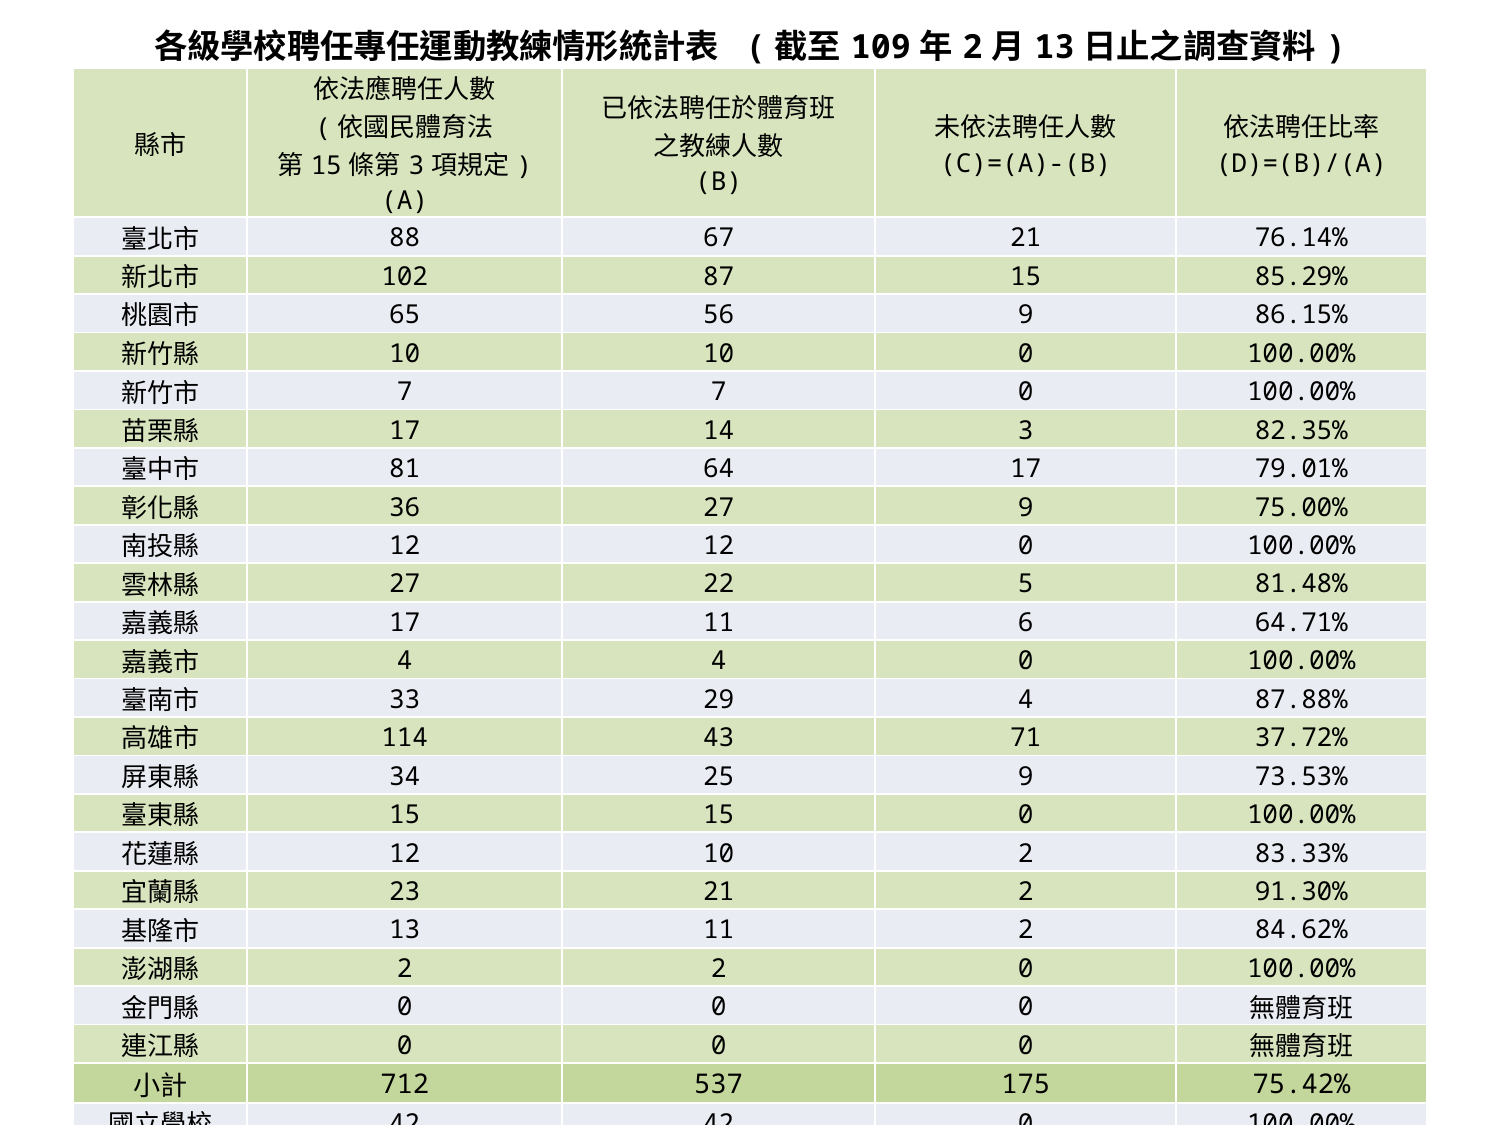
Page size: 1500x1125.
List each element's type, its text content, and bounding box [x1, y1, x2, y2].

table_cell 537 [563, 1064, 874, 1102]
table_cell 67 [563, 218, 874, 255]
table_cell 88 [248, 218, 561, 255]
table_cell 嘉義市 [74, 641, 246, 678]
table_cell 102 [248, 257, 561, 293]
table_cell 0 [876, 333, 1175, 370]
table_cell 0 [248, 1025, 561, 1062]
table_cell 12 [563, 526, 874, 562]
table_cell 0 [876, 372, 1175, 409]
table_cell 100.00% [1177, 333, 1426, 370]
table_cell 12 [248, 833, 561, 870]
table_cell 9 [876, 295, 1175, 332]
table_cell 雲林縣 [74, 564, 246, 601]
table_cell 91.30% [1177, 872, 1426, 908]
table_cell 34 [248, 756, 561, 793]
table_cell 0 [248, 987, 561, 1024]
table_cell 37.72% [1177, 718, 1426, 755]
table_cell 小計 [74, 1064, 246, 1102]
table_cell 15 [248, 795, 561, 831]
table_cell 9 [876, 487, 1175, 524]
table_cell 100.00% [1177, 372, 1426, 409]
table_cell 0 [563, 1025, 874, 1062]
table_cell 712 [248, 1064, 561, 1102]
table_cell 75.00% [1177, 487, 1426, 524]
table_cell 0 [876, 526, 1175, 562]
table_cell 65 [248, 295, 561, 332]
table_cell 已依法聘任於體育班 之教練人數 (B) [563, 69, 874, 216]
table_cell 21 [563, 872, 874, 908]
table_cell 5 [876, 564, 1175, 601]
table_cell 25 [563, 756, 874, 793]
table_cell 7 [563, 372, 874, 409]
table_cell 金門縣 [74, 987, 246, 1024]
table_cell 0 [876, 949, 1175, 985]
table_cell 17 [248, 603, 561, 639]
table_cell 連江縣 [74, 1025, 246, 1062]
table_cell 澎湖縣 [74, 949, 246, 985]
table_cell 0 [563, 987, 874, 1024]
table_cell 屏東縣 [74, 756, 246, 793]
table_cell 桃園市 [74, 295, 246, 332]
table_cell 21 [876, 218, 1175, 255]
table_cell 27 [563, 487, 874, 524]
table_cell 84.62% [1177, 910, 1426, 947]
table_cell 73.53% [1177, 756, 1426, 793]
table_cell 17 [876, 449, 1175, 485]
table_cell 國立學校 [74, 1104, 246, 1125]
table_cell 宜蘭縣 [74, 872, 246, 908]
table_cell 新竹縣 [74, 333, 246, 370]
table_cell 22 [563, 564, 874, 601]
table_cell 12 [248, 526, 561, 562]
table_cell 10 [563, 333, 874, 370]
table_cell 29 [563, 679, 874, 716]
table_cell 81 [248, 449, 561, 485]
table_cell 6 [876, 603, 1175, 639]
table_cell 4 [876, 679, 1175, 716]
table_cell 42 [563, 1104, 874, 1125]
table_cell 高雄市 [74, 718, 246, 755]
table_cell 2 [876, 872, 1175, 908]
table_cell 0 [876, 641, 1175, 678]
table_cell 33 [248, 679, 561, 716]
table_cell 79.01% [1177, 449, 1426, 485]
table_cell 36 [248, 487, 561, 524]
table_cell 苗栗縣 [74, 410, 246, 447]
table_cell 11 [563, 910, 874, 947]
table_cell 7 [248, 372, 561, 409]
table_cell 9 [876, 756, 1175, 793]
table_cell 南投縣 [74, 526, 246, 562]
table_cell 臺東縣 [74, 795, 246, 831]
table_cell 27 [248, 564, 561, 601]
table_header 各級學校聘任專任運動教練情形統計表 (截至109年2月13日止之調查資料) [74, 20, 1426, 67]
table_cell 2 [248, 949, 561, 985]
table_cell 國立學校 [112, 1114, 130, 1125]
table_cell 86.15% [1177, 295, 1426, 332]
table_cell 100.00% [1177, 641, 1426, 678]
table_cell 15 [876, 257, 1175, 293]
table_cell 新北市 [74, 257, 246, 293]
table_cell 臺北市 [74, 218, 246, 255]
table_cell 2 [563, 949, 874, 985]
table_cell 嘉義縣 [74, 603, 246, 639]
table_cell 42 [248, 1104, 561, 1125]
table_cell 2 [876, 833, 1175, 870]
table_cell 175 [876, 1064, 1175, 1102]
table_cell 0 [1021, 1115, 1027, 1125]
table_cell 臺中市 [74, 449, 246, 485]
table_cell 彰化縣 [74, 487, 246, 524]
table_cell 43 [563, 718, 874, 755]
table_cell 未依法聘任人數 (C)=(A)-(B) [876, 69, 1175, 216]
table_cell 56 [563, 295, 874, 332]
table_cell 100.00% [1177, 795, 1426, 831]
table_cell 81.48% [1177, 564, 1426, 601]
table_cell 4 [248, 641, 561, 678]
table_cell 臺南市 [74, 679, 246, 716]
table_cell 71 [876, 718, 1175, 755]
table_cell 基隆市 [74, 910, 246, 947]
table_cell 0 [876, 795, 1175, 831]
table_cell 100.00% [1177, 526, 1426, 562]
table_cell 64.71% [1177, 603, 1426, 639]
table_cell 114 [248, 718, 561, 755]
table_cell 17 [248, 410, 561, 447]
table_cell 縣市 [74, 69, 246, 216]
table_cell 87.88% [1177, 679, 1426, 716]
table_cell 100.00% [1177, 949, 1426, 985]
table_cell 13 [248, 910, 561, 947]
table_cell 無體育班 [1177, 1025, 1426, 1062]
table_cell 0 [876, 1025, 1175, 1062]
table_cell 10 [248, 333, 561, 370]
table_cell 11 [563, 603, 874, 639]
table_cell 75.42% [1177, 1064, 1426, 1102]
table_cell 依法聘任比率 (D)=(B)/(A) [1177, 69, 1426, 216]
table_cell 100.00% [1177, 1104, 1426, 1125]
table_cell 87 [563, 257, 874, 293]
table_cell 64 [563, 449, 874, 485]
table_cell 15 [563, 795, 874, 831]
table_cell 花蓮縣 [74, 833, 246, 870]
table_cell 4 [563, 641, 874, 678]
table_cell 3 [876, 410, 1175, 447]
table_cell 10 [563, 833, 874, 870]
table_cell 85.29% [1177, 257, 1426, 293]
table_cell 23 [248, 872, 561, 908]
table_cell 2 [876, 910, 1175, 947]
table_cell 無體育班 [1177, 987, 1426, 1024]
table_cell 83.33% [1177, 833, 1426, 870]
table_cell 76.14% [1177, 218, 1426, 255]
table_cell 0 [876, 1104, 1175, 1125]
table_cell 0 [876, 987, 1175, 1024]
table_cell 依法應聘任人數 (依國民體育法 第15條第3項規定) (A) [248, 69, 561, 216]
table_cell 新竹市 [74, 372, 246, 409]
table_cell 14 [563, 410, 874, 447]
table_cell 82.35% [1177, 410, 1426, 447]
